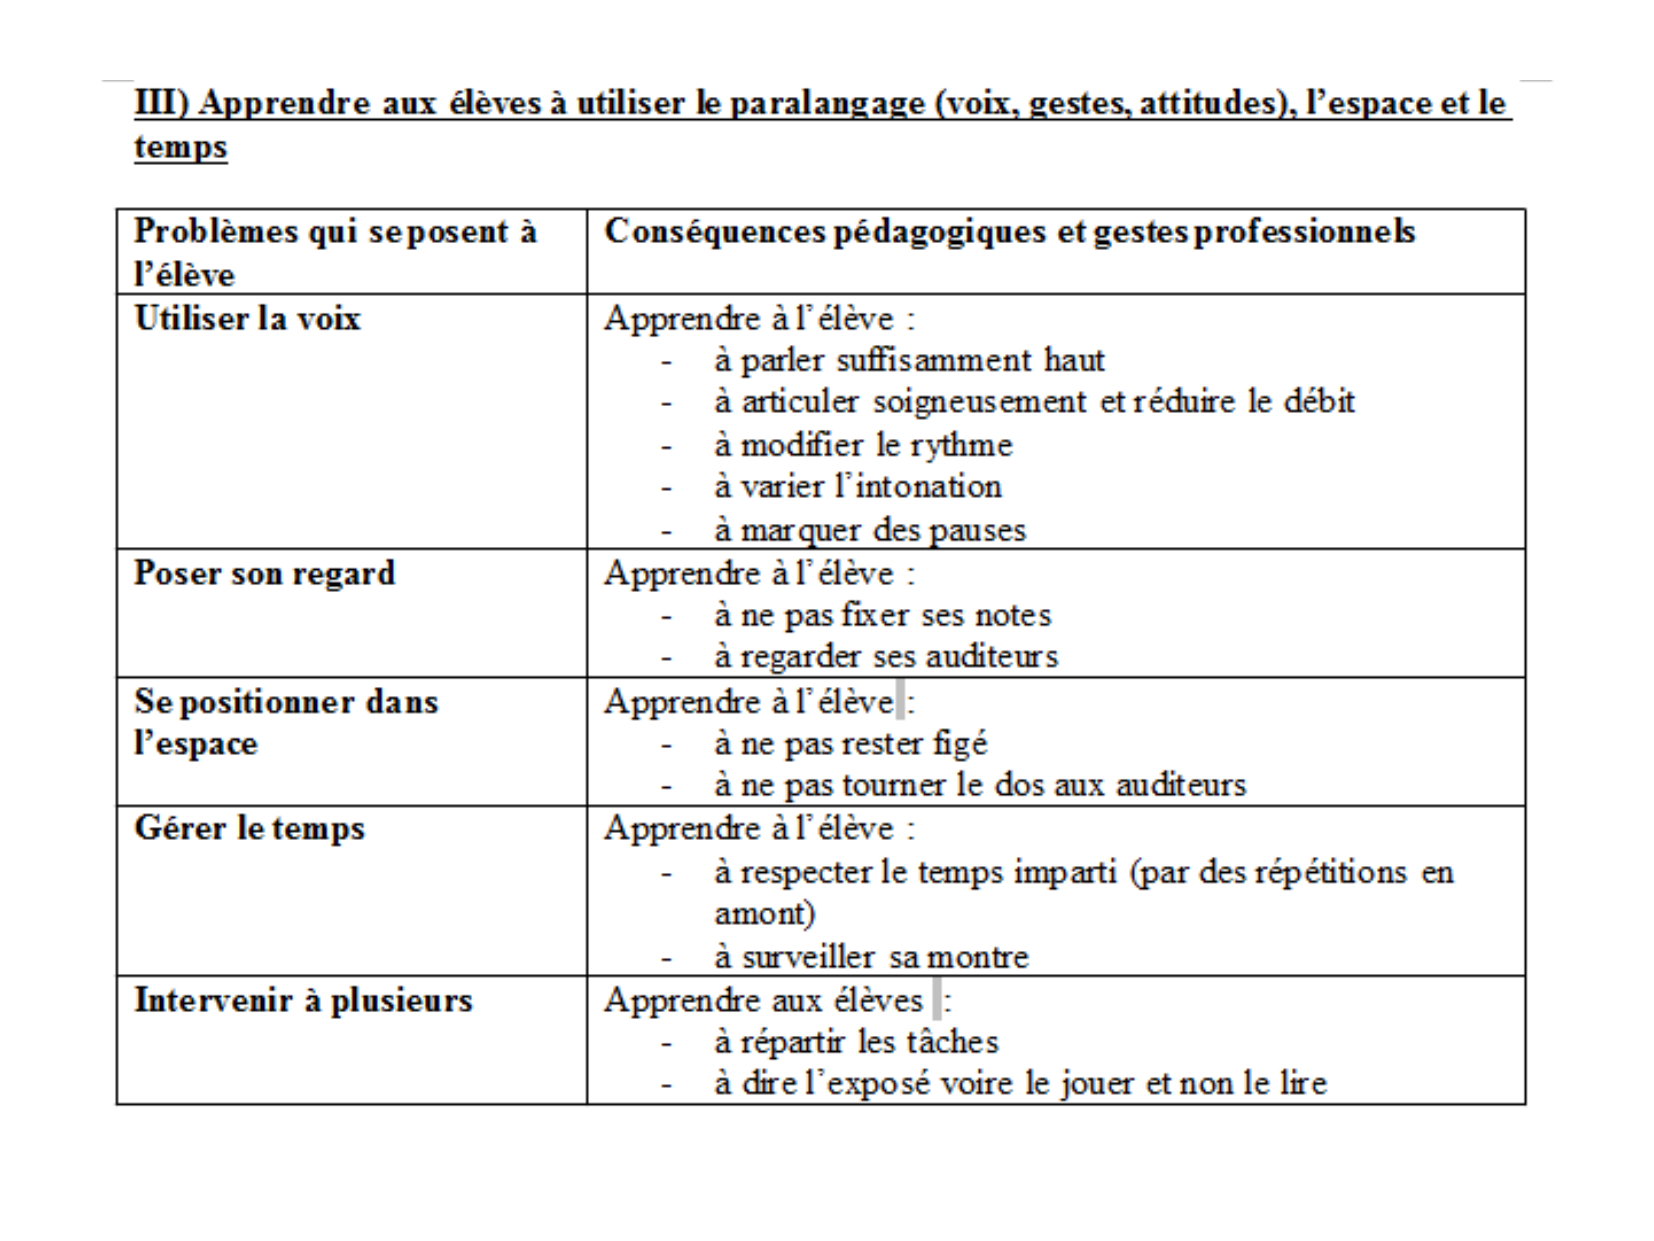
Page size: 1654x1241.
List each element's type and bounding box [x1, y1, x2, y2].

picture [82, 80, 1571, 1136]
